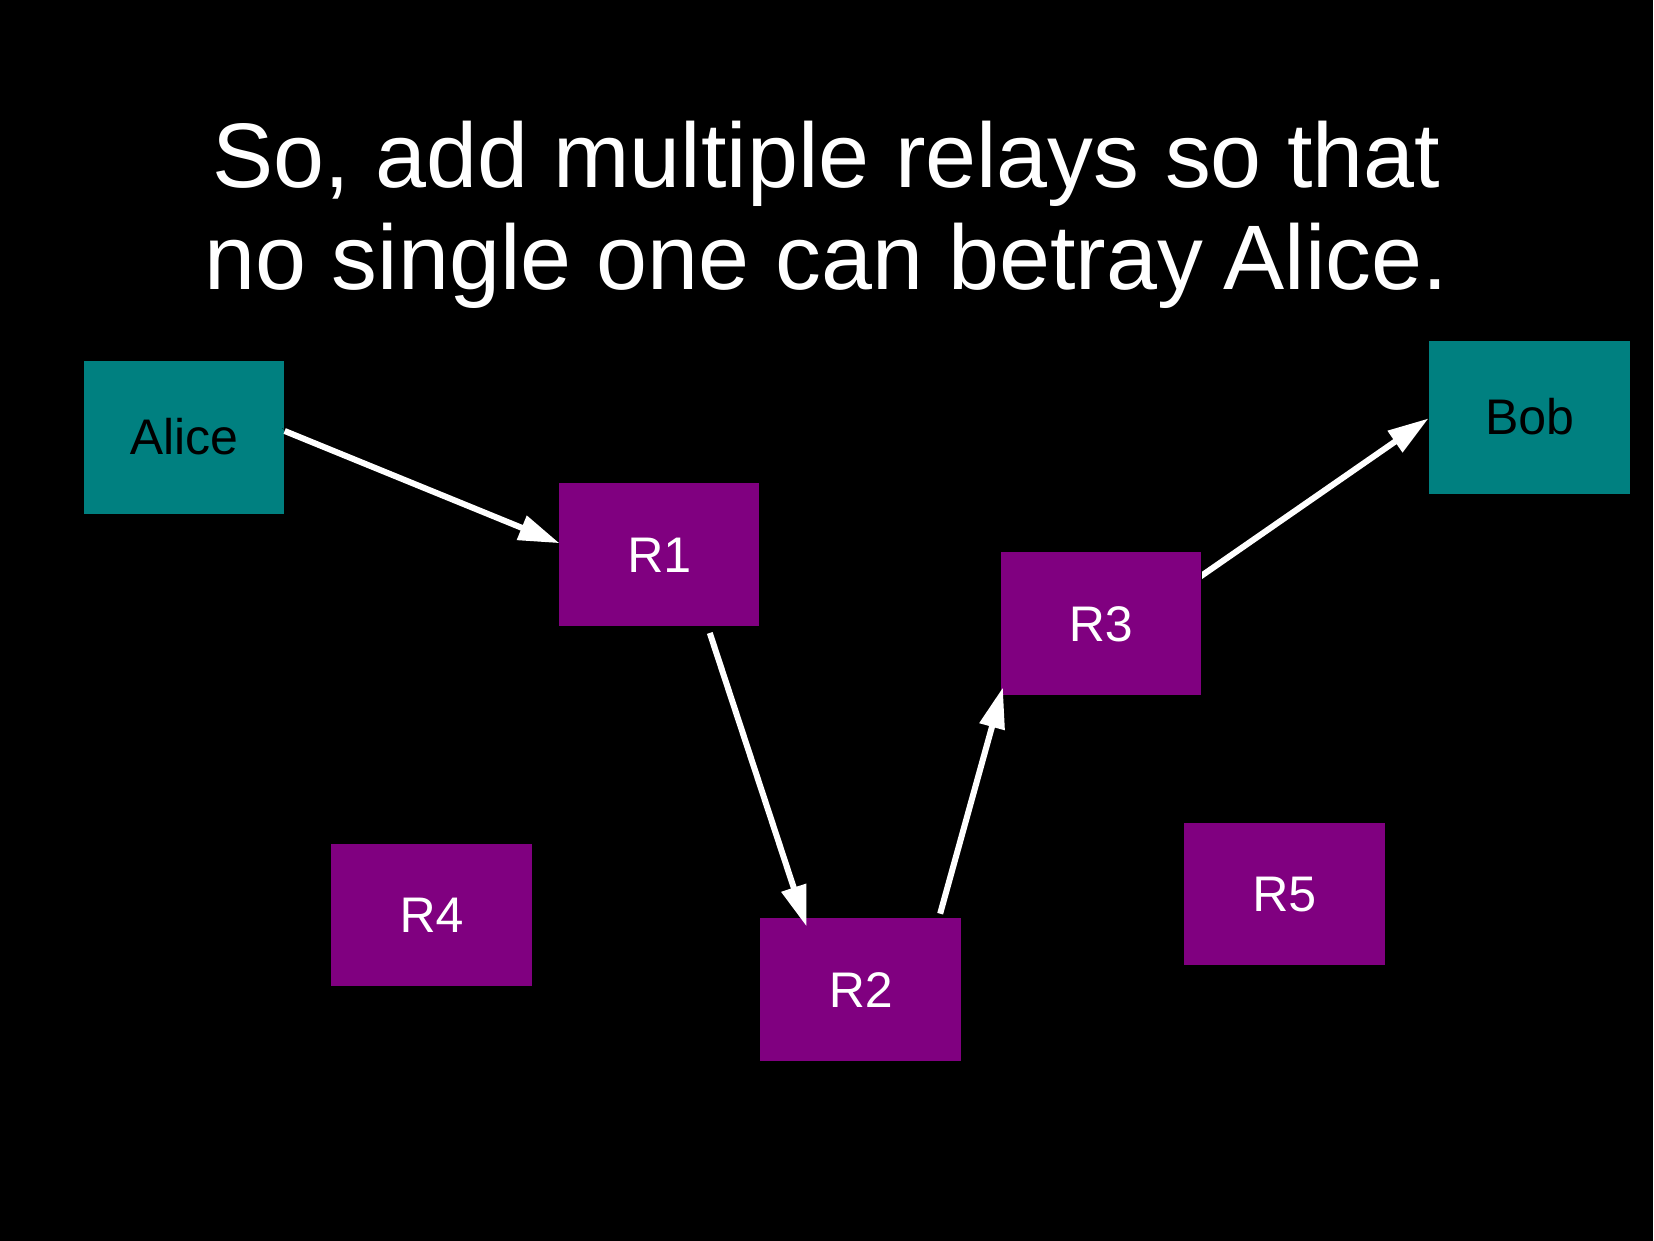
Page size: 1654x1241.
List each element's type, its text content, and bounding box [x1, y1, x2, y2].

text_box R2 [759, 917, 962, 1062]
title So, add multiple relays so that no single one can betray Alice. [121, 92, 1534, 321]
text_box R3 [1000, 551, 1202, 696]
text_box Bob [1428, 340, 1631, 495]
text_box R4 [330, 843, 533, 987]
text_box Alice [83, 360, 285, 515]
text_box R5 [1183, 822, 1386, 966]
text_box R1 [558, 482, 760, 627]
